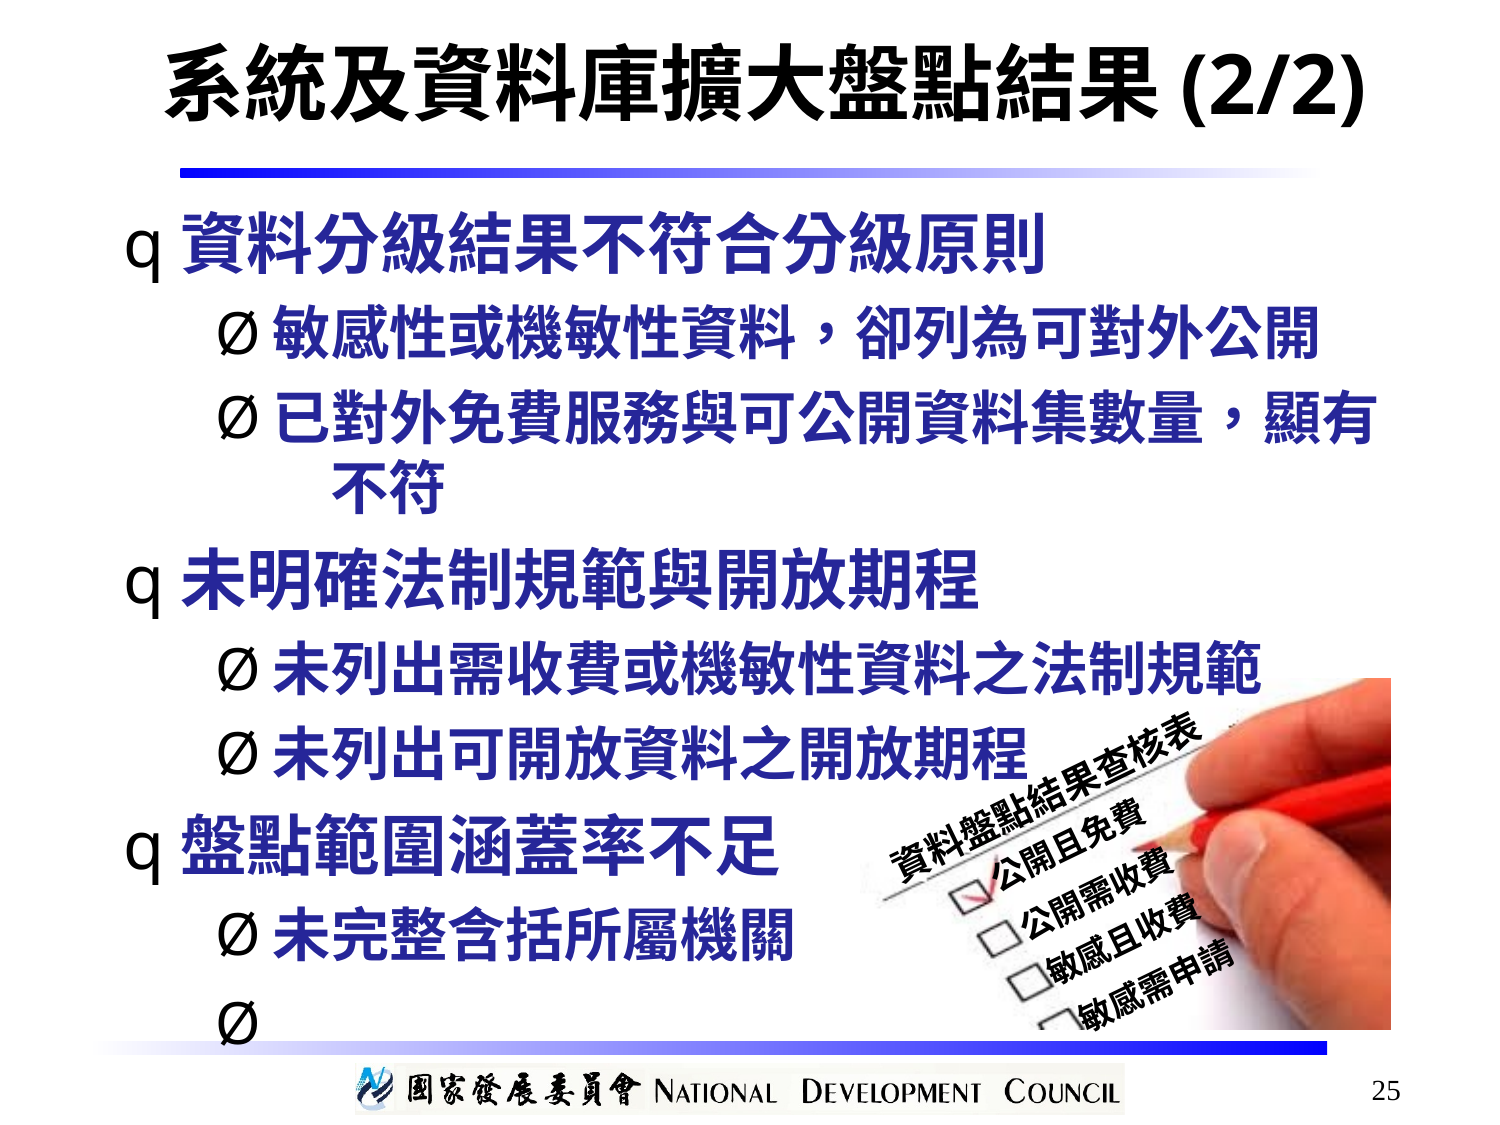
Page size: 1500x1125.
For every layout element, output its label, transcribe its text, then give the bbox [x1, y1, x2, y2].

text_box 公開且免費 [967, 775, 1171, 912]
text_box 資料分級結果不符合分級原則 敏感性或機敏性資料，卻列為可對外公開 已對外免費服務與可公開資料集數量，顯有不符 未明確法制規範與開放期程 未列出需收費或機敏性資料之法制規範 未列出可開放資料之開放期程 盤點範圍涵蓋率不足 未完整含括所屬機關 [108, 194, 1420, 985]
text_box 敏感需申請 [1055, 916, 1259, 1053]
text_box 資料盤點結果查核表 [867, 687, 1228, 904]
text_box 系統及資料庫擴大盤點結果(2/2) [108, 23, 1420, 164]
text_box 公開需收費 [996, 824, 1198, 962]
picture [1129, 985, 1391, 1030]
picture [860, 985, 1068, 1030]
text_box 25 [1356, 1067, 1483, 1104]
text_box 敏感且收費 [1022, 870, 1226, 1007]
